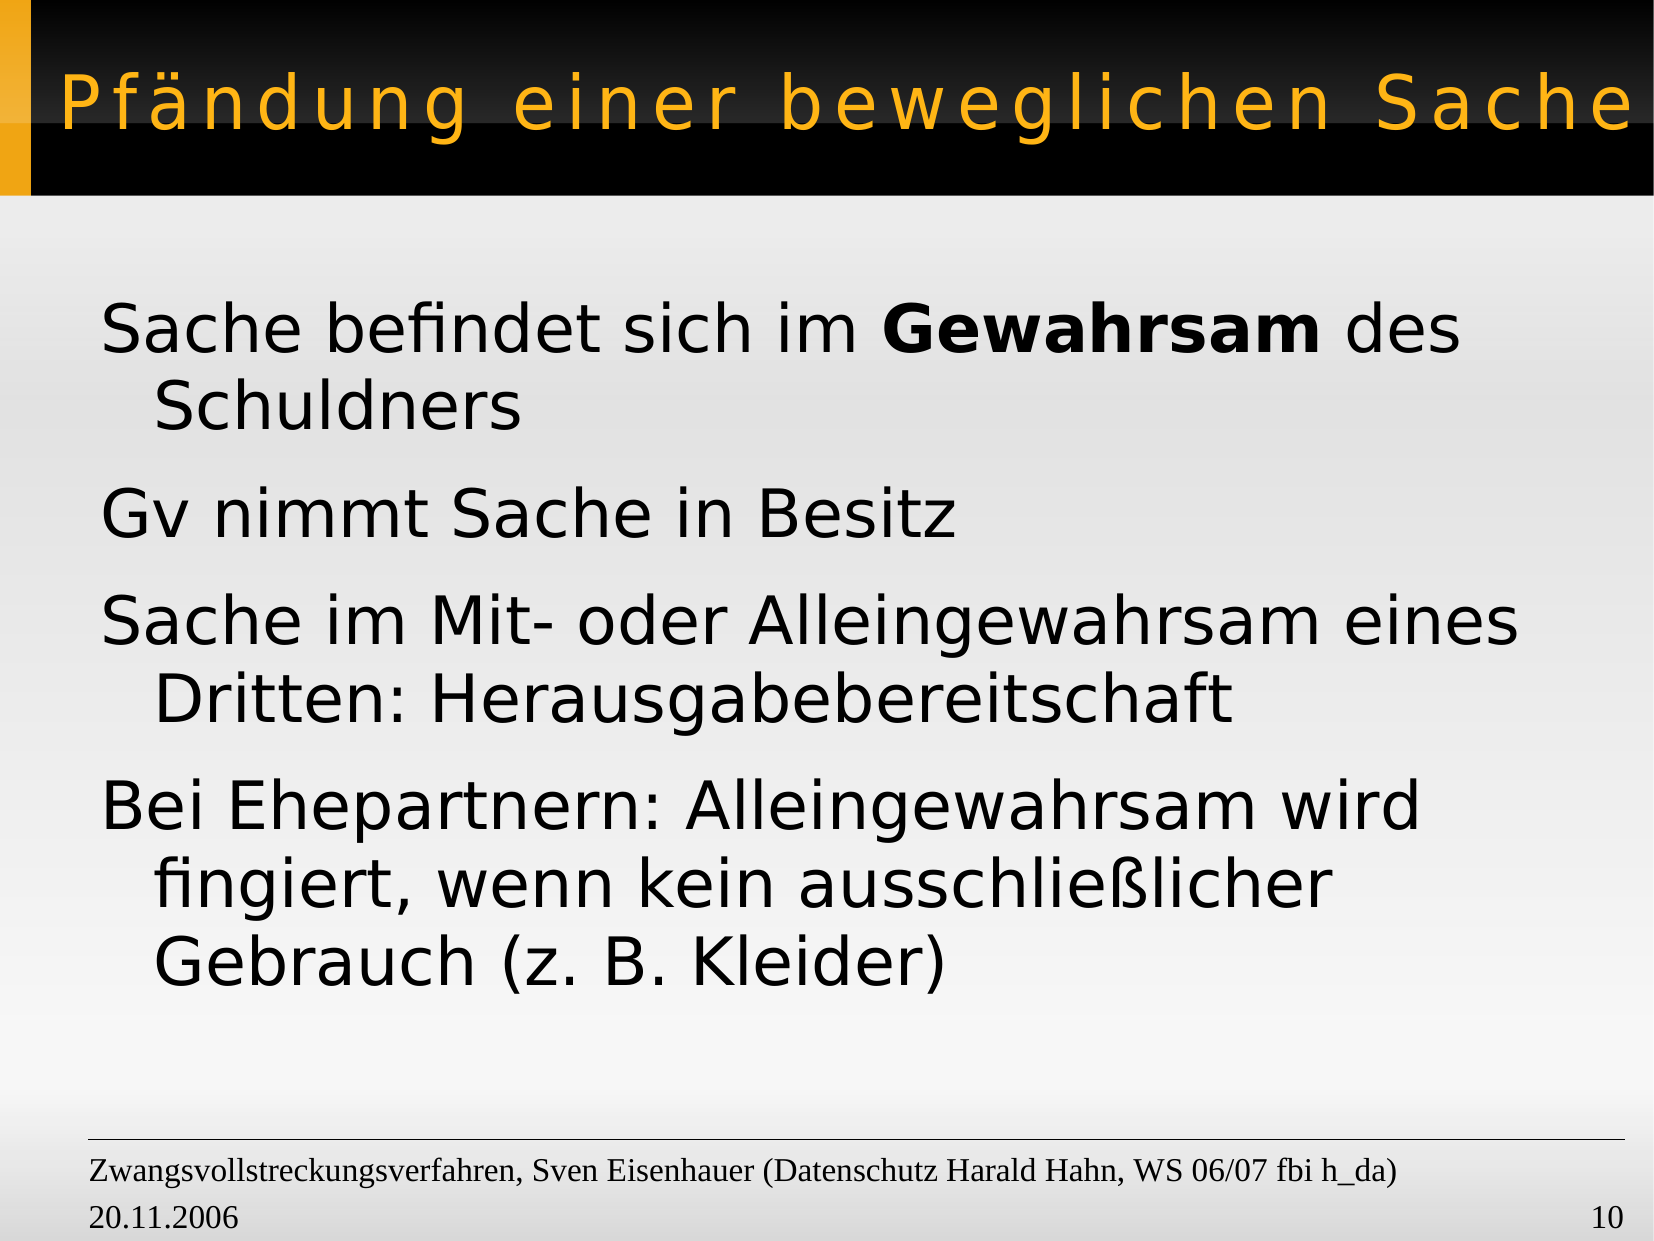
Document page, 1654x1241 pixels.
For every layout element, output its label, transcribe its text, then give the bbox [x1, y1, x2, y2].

list Sache befindet sich im Gewahrsam des Schuldners Gv nimmt Sache in Besitz Sache im Mit- oder Alleingewahrsam eines Dritten: Herausgabebereitschaft Bei Ehepartnern: Alleingewahrsam wird fingiert, wenn kein ausschließlicher Gebrauch (z. B. Kleider) [82, 290, 1571, 1094]
title Pfändung einer beweglichen Sache [59, 36, 1654, 171]
picture [0, 0, 1654, 1241]
